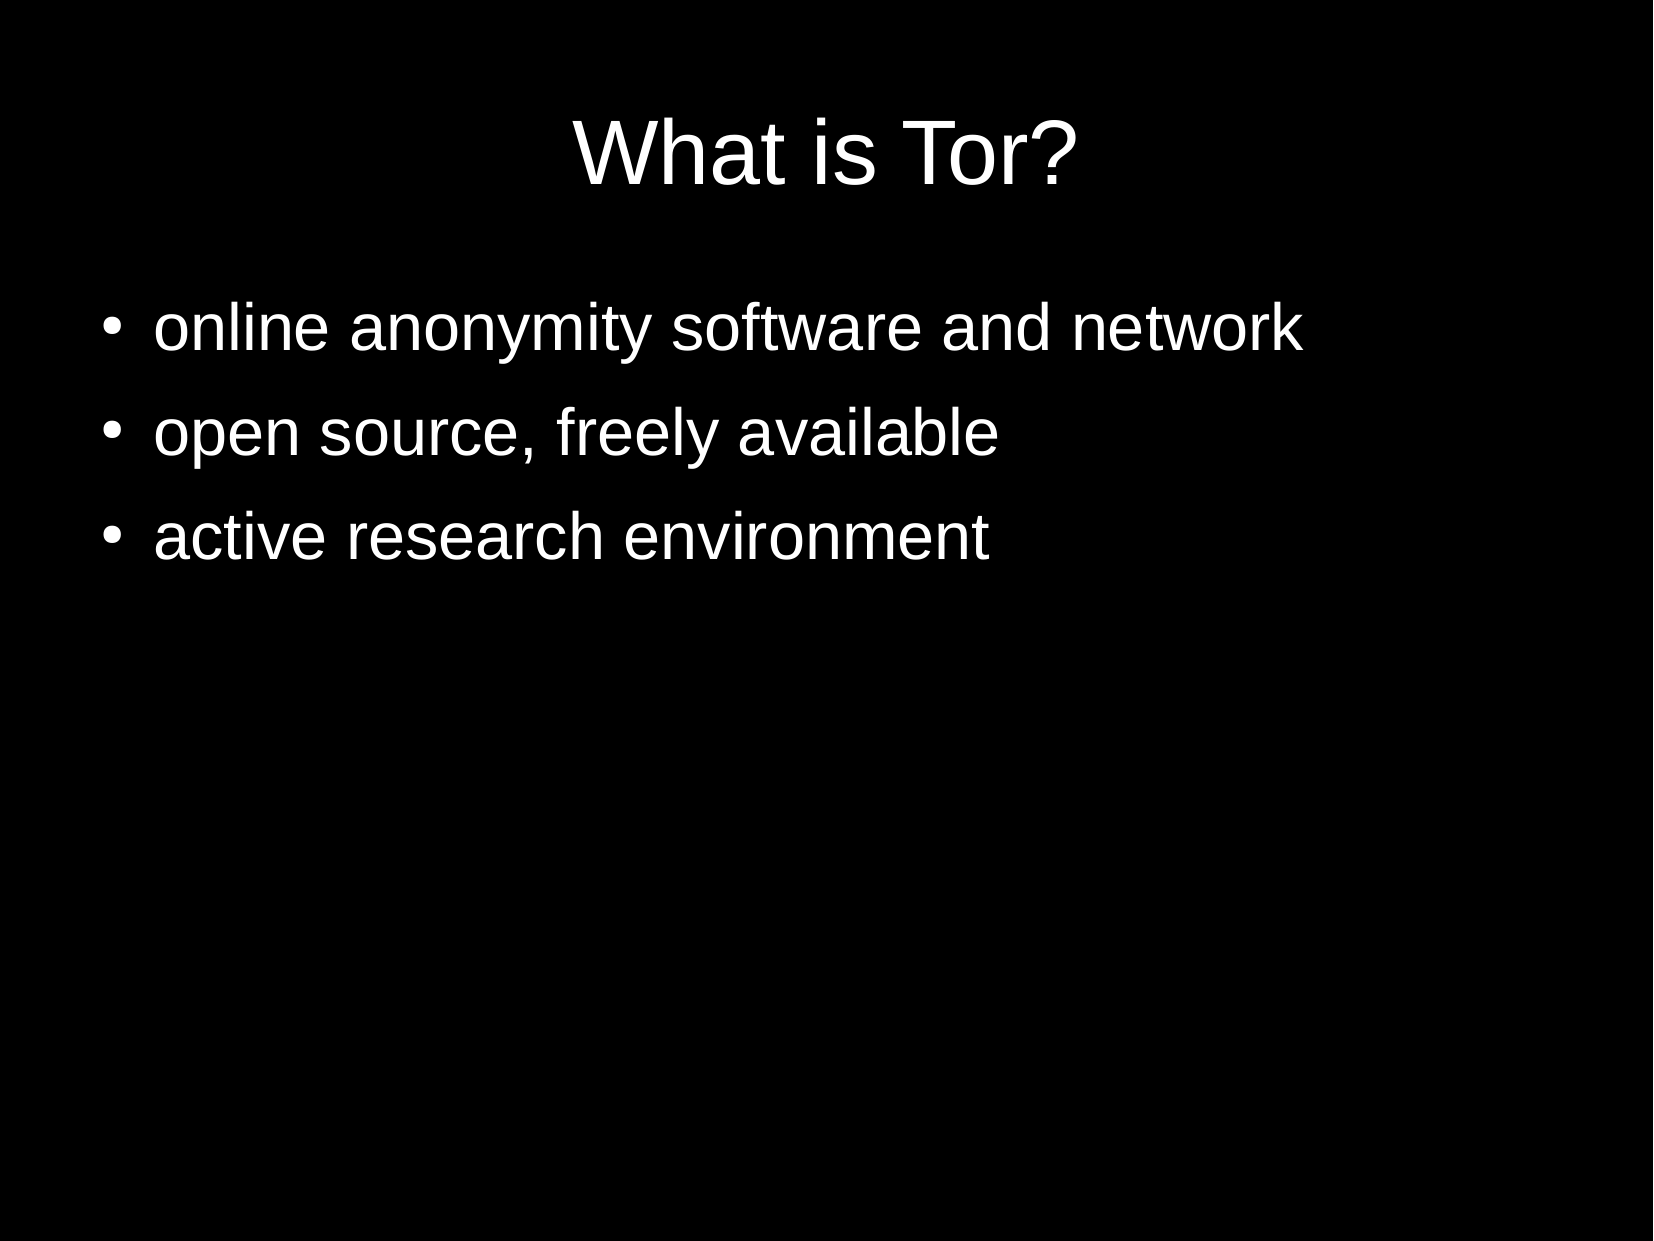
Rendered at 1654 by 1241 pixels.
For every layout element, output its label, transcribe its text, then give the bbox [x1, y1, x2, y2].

list online anonymity software and network open source, freely available active research environment [82, 290, 1571, 1109]
title What is Tor? [82, 49, 1571, 257]
